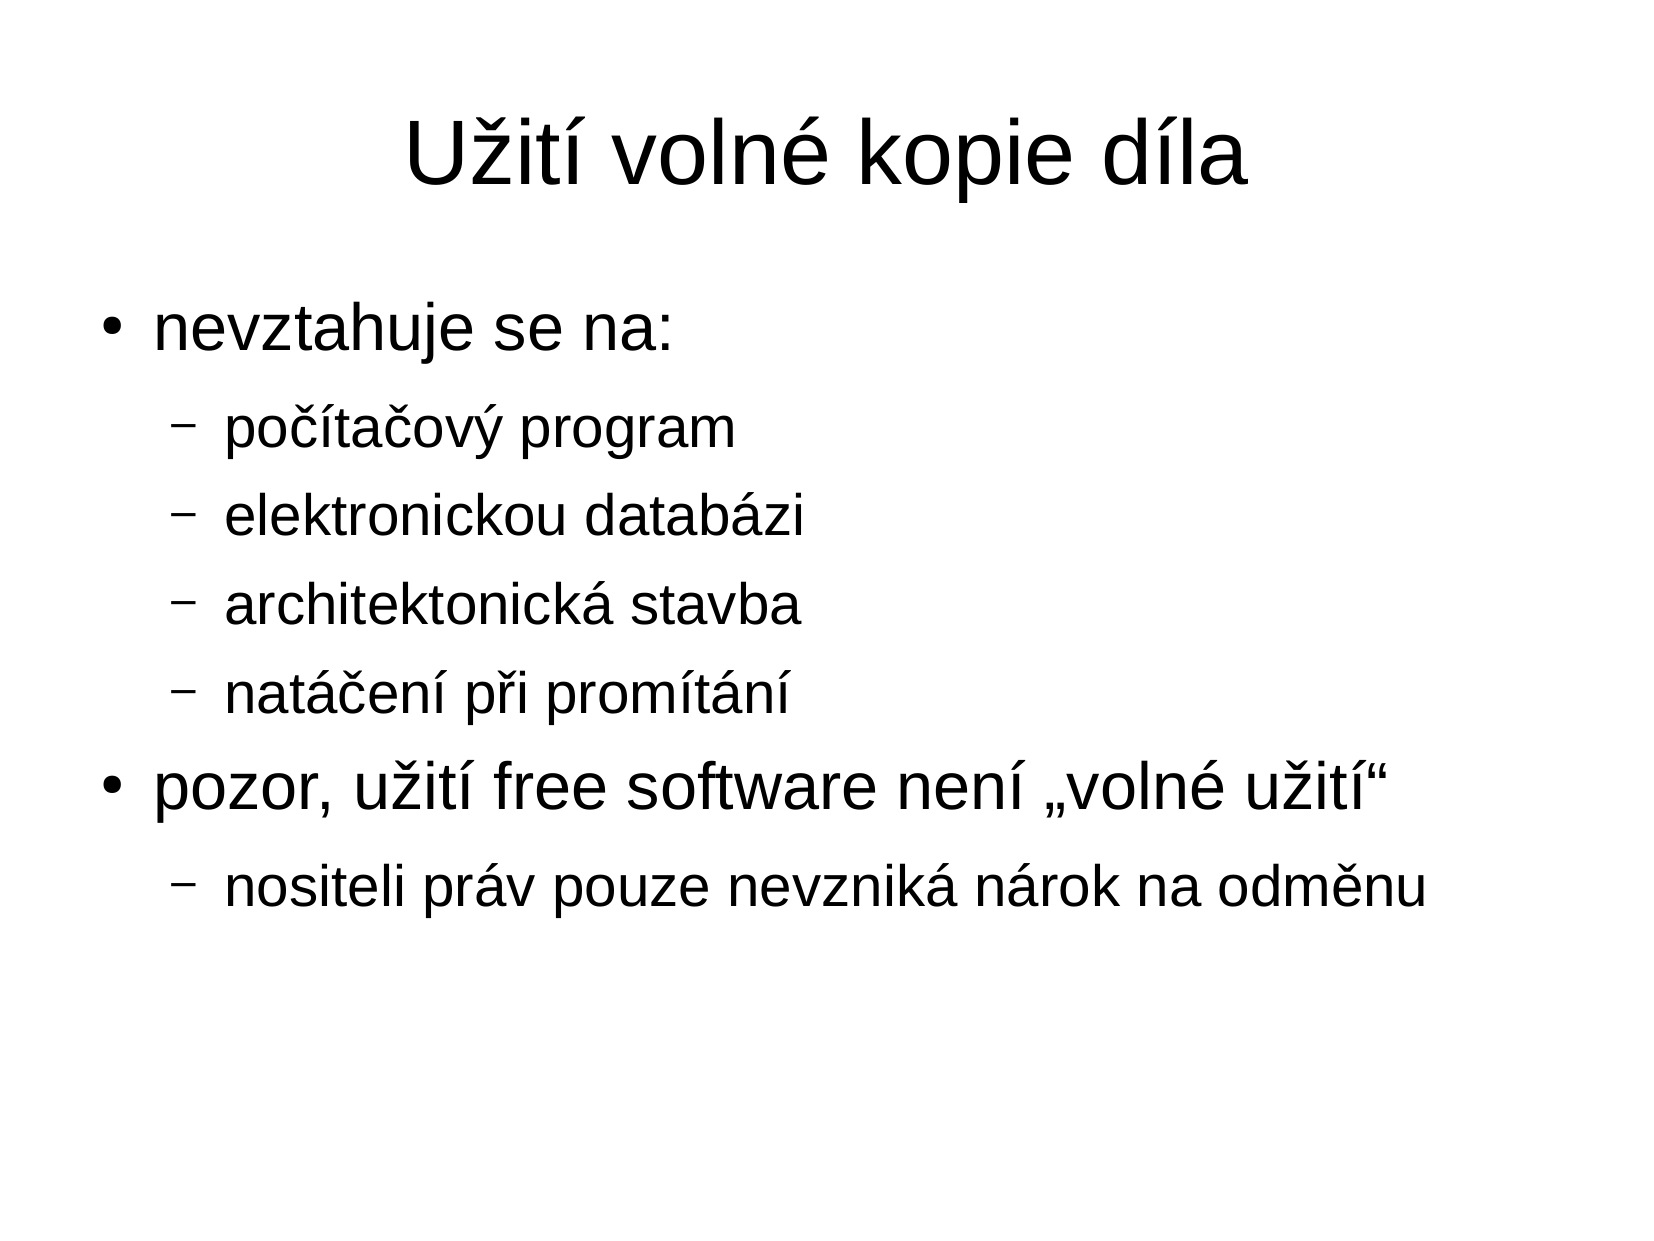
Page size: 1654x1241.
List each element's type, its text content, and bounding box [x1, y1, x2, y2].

list nevztahuje se na: počítačový program elektronickou databázi architektonická stavba natáčení při promítání pozor, užití free software není „volné užití“ nositeli práv pouze nevzniká nárok na odměnu [82, 290, 1538, 1010]
title Užití volné kopie díla [82, 49, 1571, 257]
